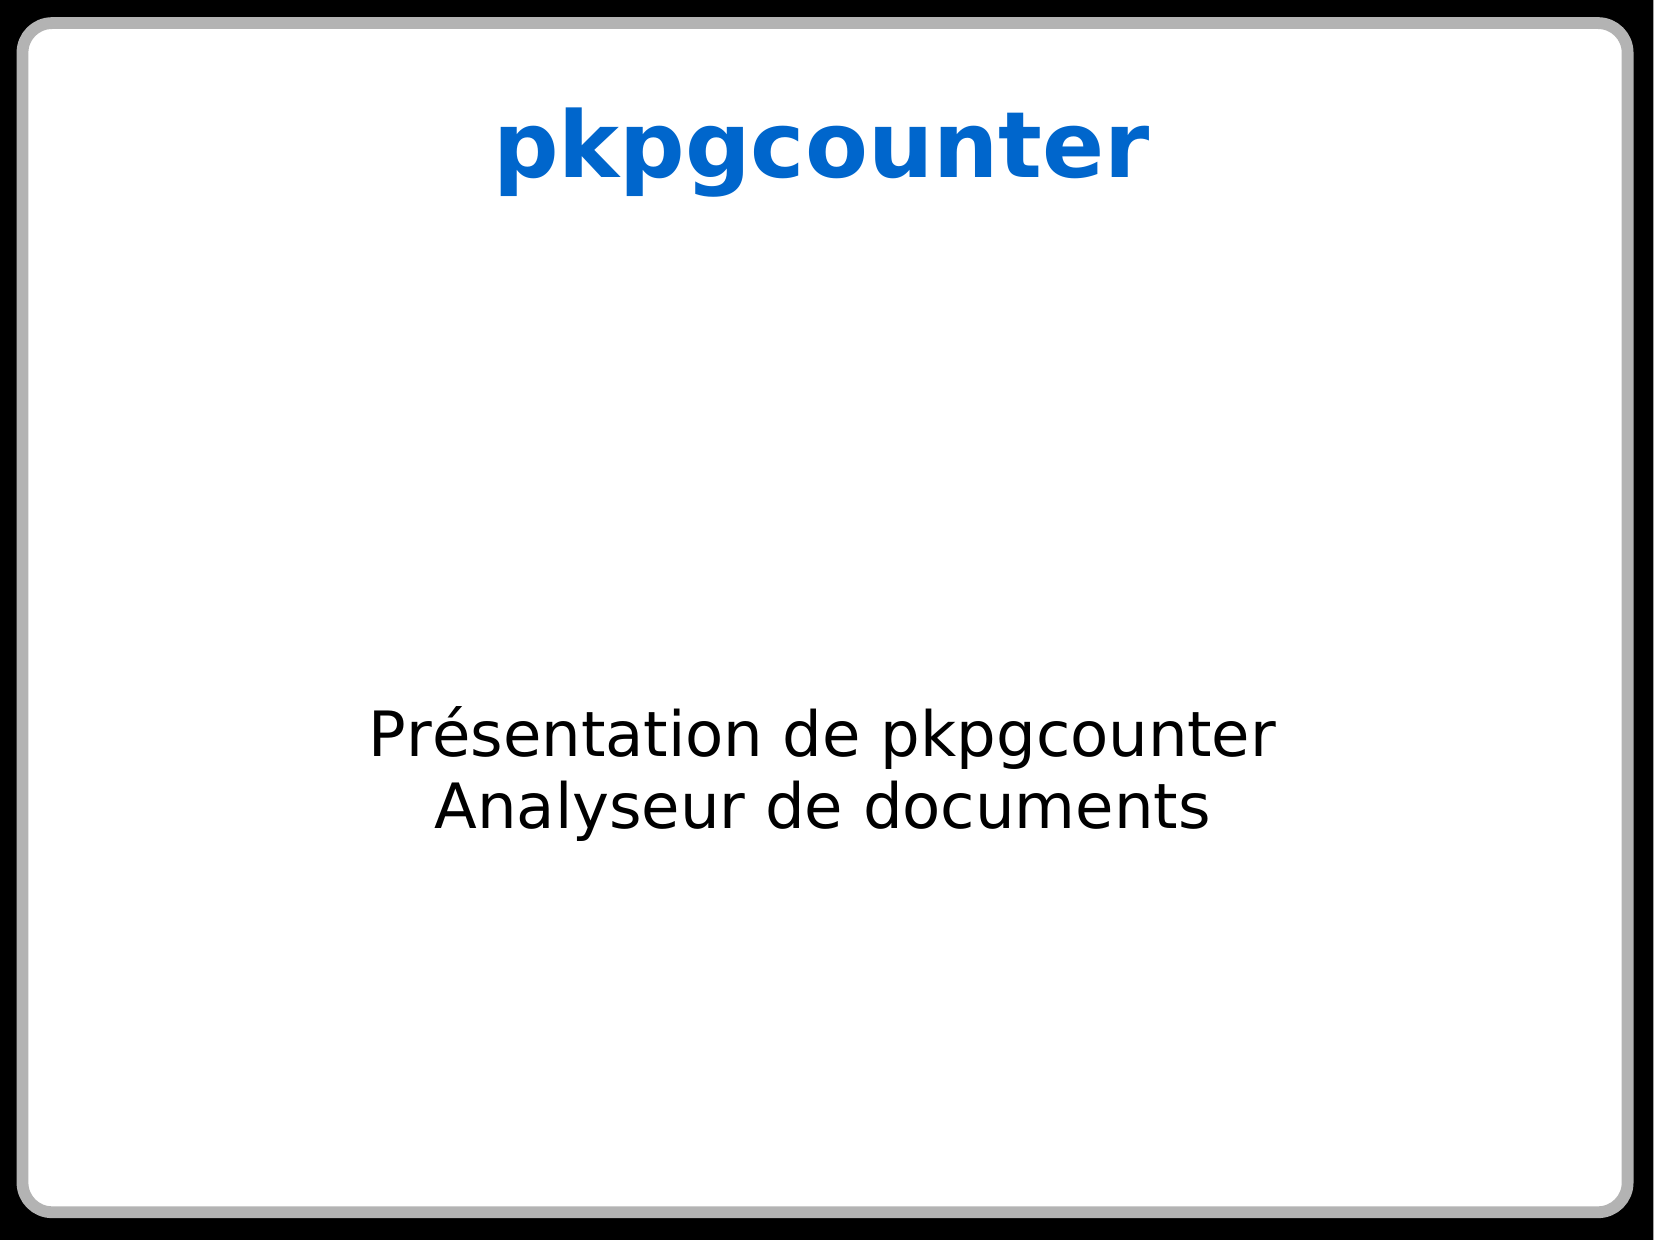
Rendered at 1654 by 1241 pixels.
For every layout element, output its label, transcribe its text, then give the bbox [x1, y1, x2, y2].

title pkpgcounter [67, 91, 1577, 199]
subtitle Présentation de pkpgcounter Analyseur de documents [112, 371, 1534, 1171]
